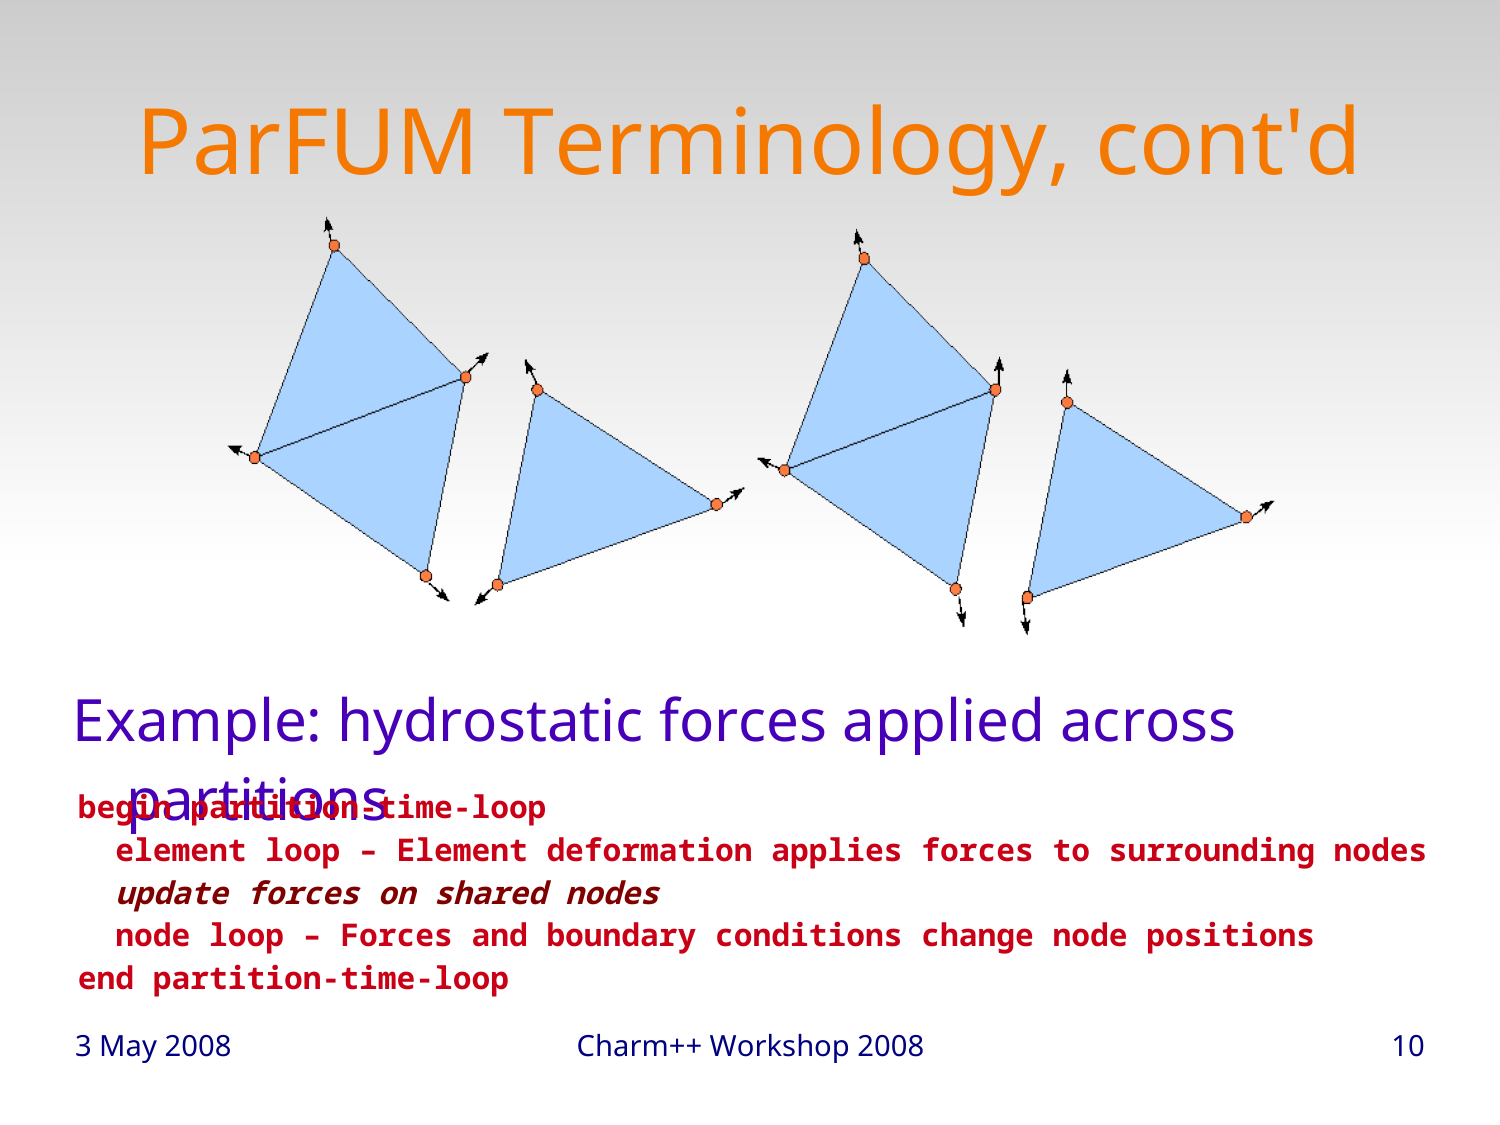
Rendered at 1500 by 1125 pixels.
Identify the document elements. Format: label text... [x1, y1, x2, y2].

title ParFUM Terminology, cont'd [75, 44, 1425, 233]
list Example: hydrostatic forces applied across partitions [55, 678, 1443, 754]
picture [225, 214, 1276, 638]
text_box begin partition-time-loop element loop – Element deformation applies forces to surrounding nodes update forces on shared nodes node loop – Forces and boundary conditions change node positions end partition-time-loop [63, 777, 1443, 979]
